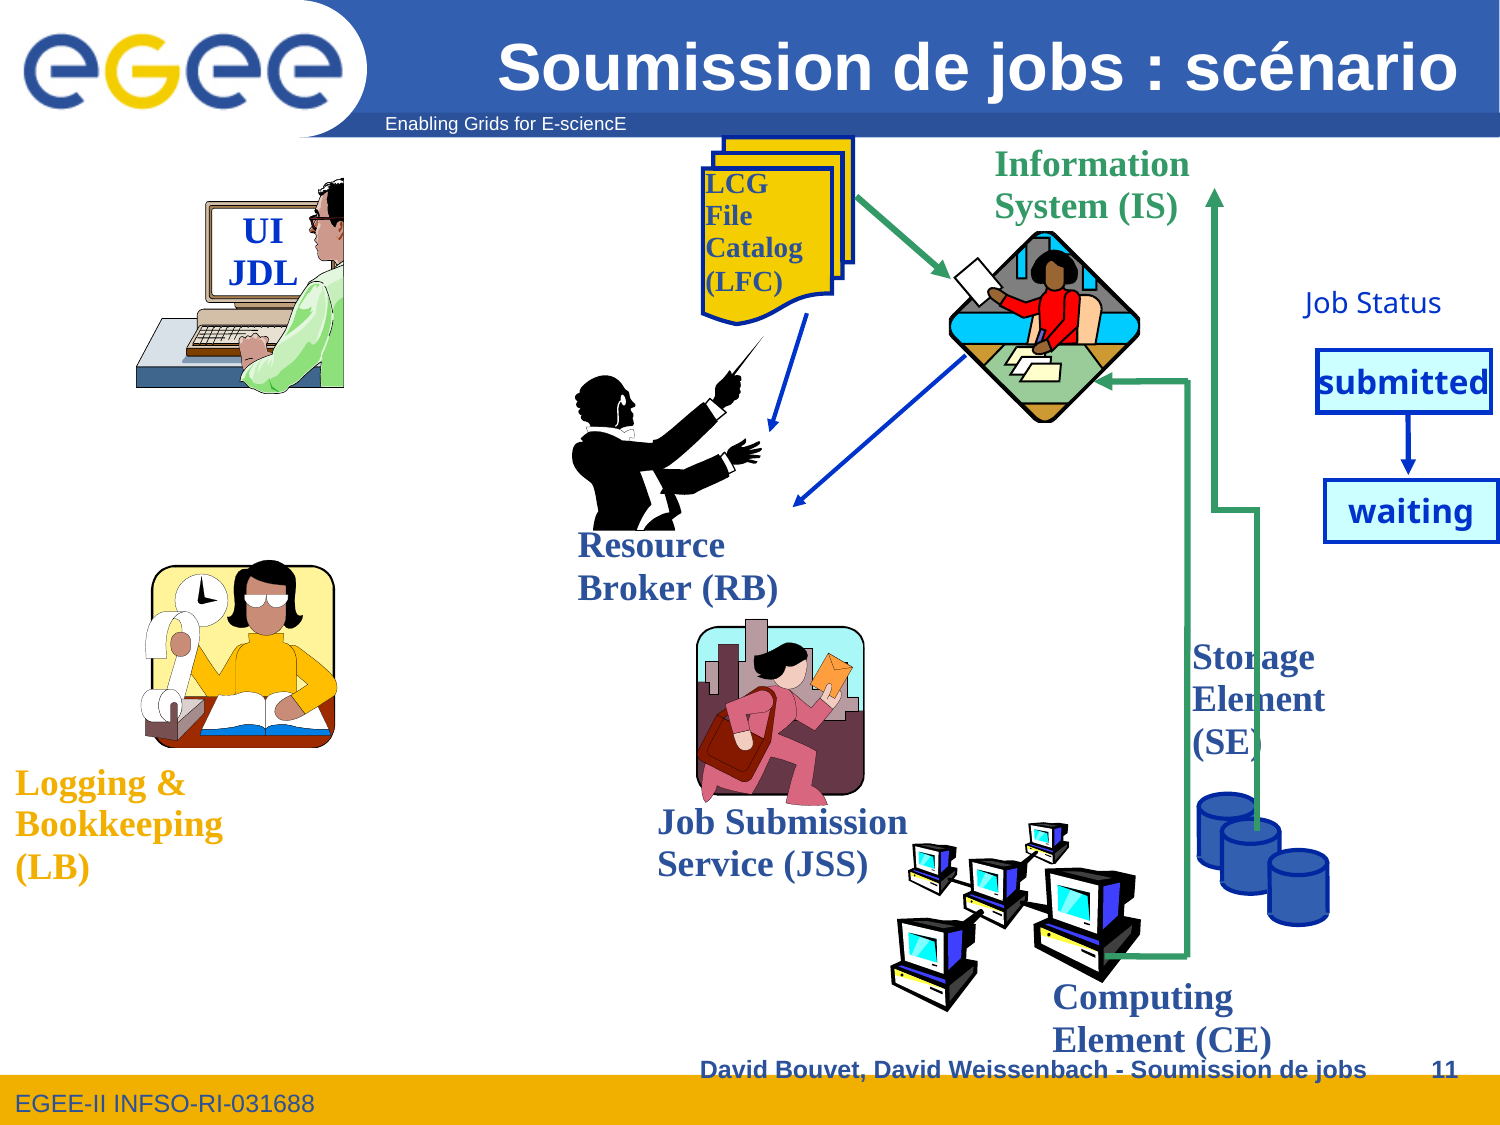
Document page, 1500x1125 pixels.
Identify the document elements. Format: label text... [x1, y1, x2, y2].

text_box Storage Element (SE)‏ [1177, 628, 1184, 771]
text_box UI JDL [213, 202, 314, 302]
chart [948, 231, 1141, 423]
chart [571, 336, 764, 516]
picture [18, 30, 349, 112]
text_box [1198, 793, 1328, 925]
text_box Computing Element (CE)‏ [1037, 968, 1288, 1069]
chart [696, 618, 865, 792]
text_box Information System (IS)‏ [979, 135, 1215, 236]
text_box Resource Broker (RB)‏ [562, 516, 794, 617]
text_box [713, 137, 853, 294]
text_box Logging & Bookkeeping (LB)‏ [0, 753, 239, 896]
chart [136, 177, 344, 394]
text_box waiting [1324, 479, 1498, 543]
text_box submitted [1317, 350, 1491, 413]
text_box LCG File Catalog (LFC)‏ [690, 159, 819, 307]
chart [140, 556, 341, 748]
text_box Job Status [1290, 275, 1500, 331]
text_box Job Submission Service (JSS)‏ [642, 792, 923, 894]
title Soumission de jobs : scénario [369, 9, 1475, 126]
text_box [702, 307, 782, 325]
text_box Storage Element (SE)‏ [1191, 628, 1254, 771]
text_box Storage Element (SE)‏ [1260, 628, 1341, 771]
picture [887, 818, 1141, 1019]
